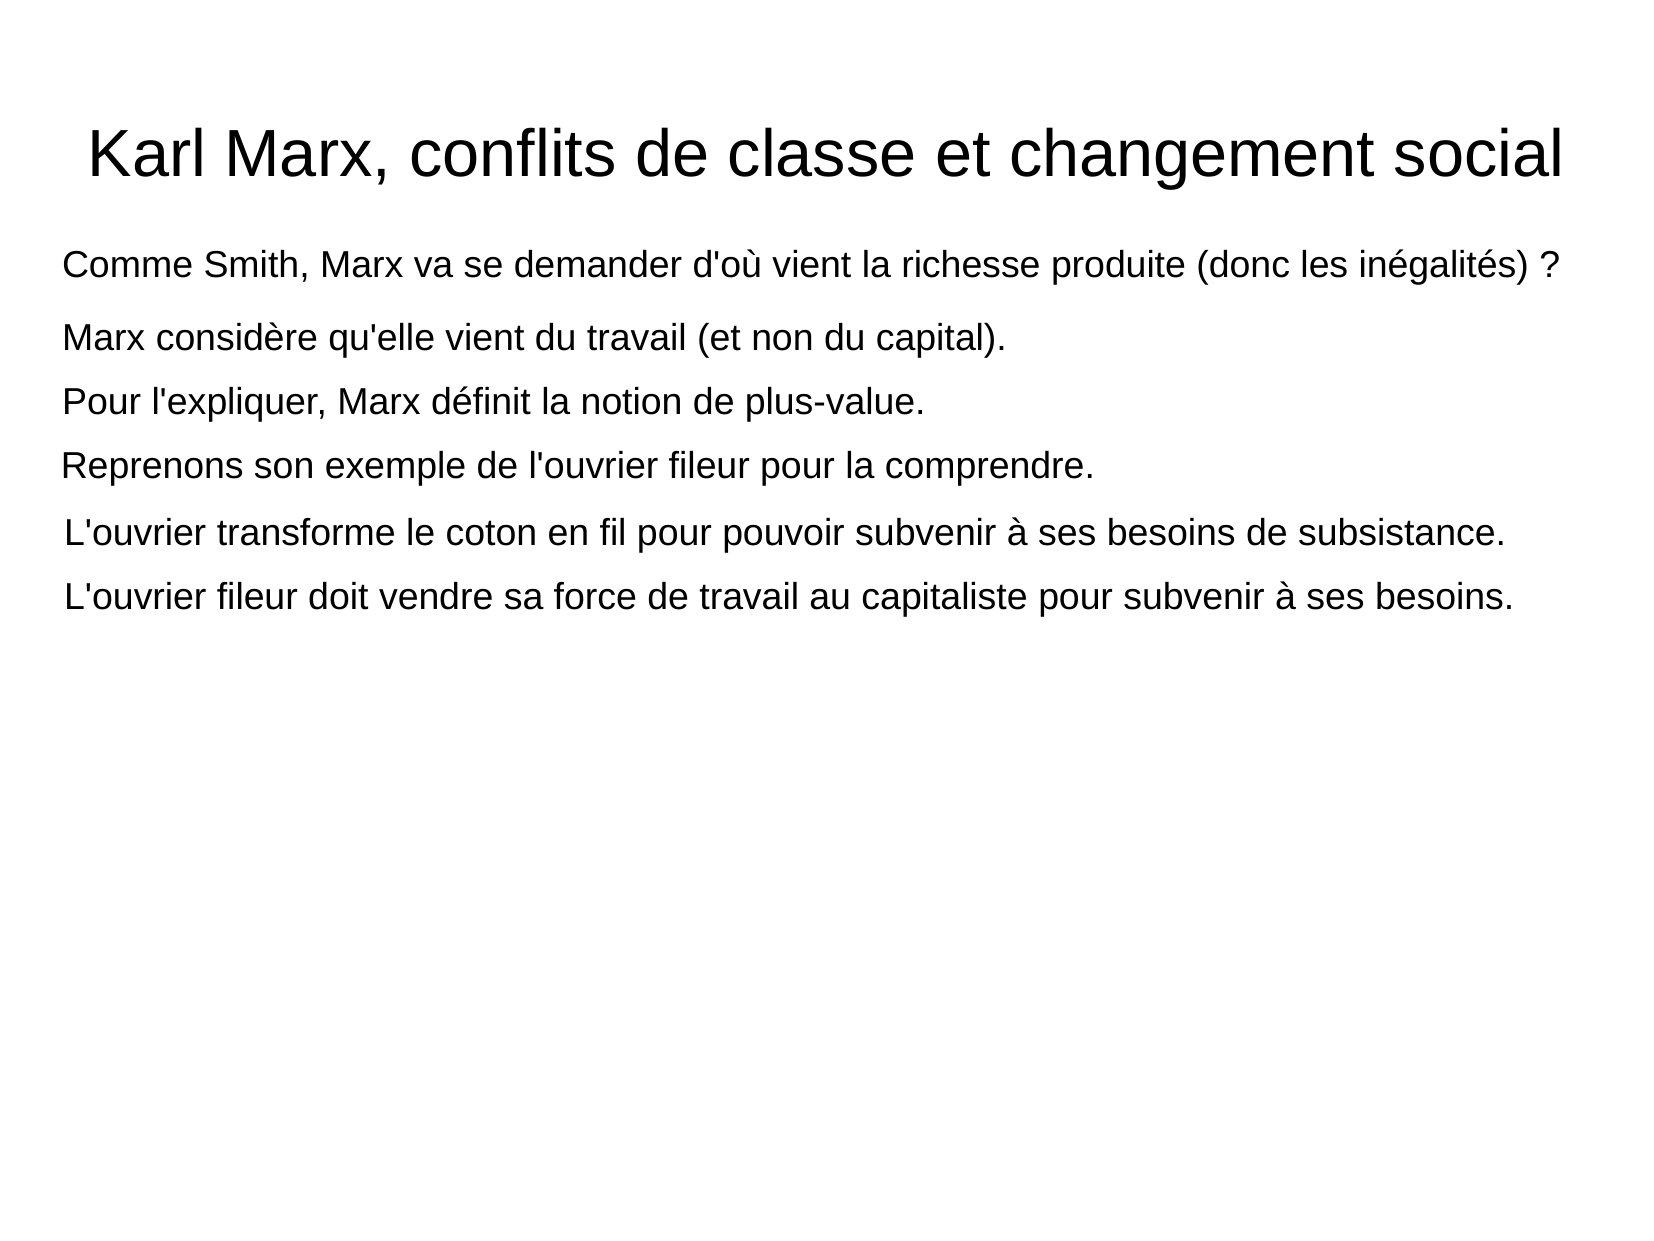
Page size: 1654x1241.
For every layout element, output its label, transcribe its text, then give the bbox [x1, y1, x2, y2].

title Karl Marx, conflits de classe et changement social [82, 56, 1571, 236]
text_box L'ouvrier transforme le coton en fil pour pouvoir subvenir à ses besoins de subsistance. [49, 503, 1542, 561]
text_box L'ouvrier fileur doit vendre sa force de travail au capitaliste pour subvenir à ses besoins. [49, 568, 1542, 626]
text_box Reprenons son exemple de l'ouvrier fileur pour la comprendre. [46, 437, 1123, 494]
text_box Pour l'expliquer, Marx définit la notion de plus-value. [47, 373, 943, 431]
text_box Comme Smith, Marx va se demander d'où vient la richesse produite (donc les inégalités) ? [47, 236, 1579, 294]
text_box Marx considère qu'elle vient du travail (et non du capital). [47, 308, 1025, 366]
